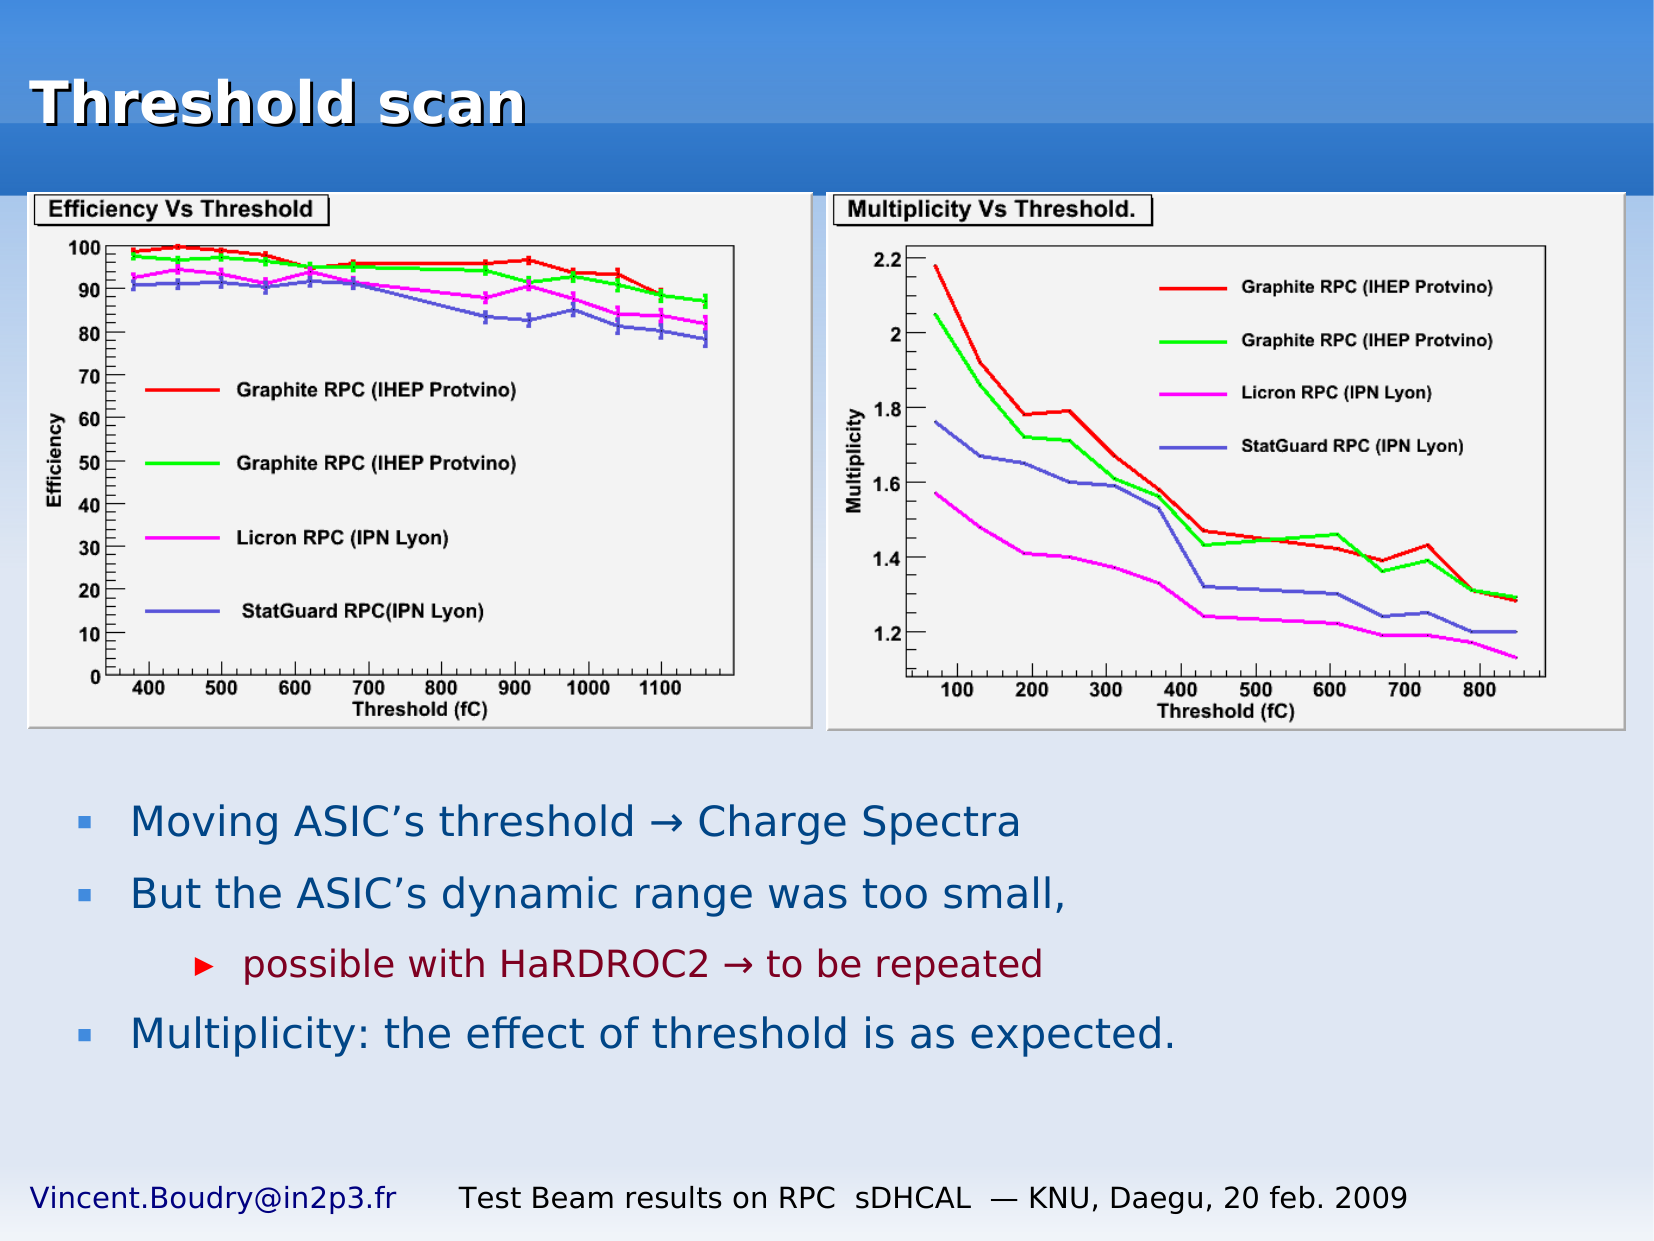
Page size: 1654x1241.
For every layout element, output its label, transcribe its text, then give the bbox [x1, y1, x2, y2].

title Threshold scan [29, 7, 1654, 200]
picture [0, 0, 1654, 1241]
list Moving ASIC’s threshold → Charge Spectra But the ASIC’s dynamic range was too small, possible with HaRDROC2 → to be repeated Multiplicity: the effect of threshold is as expected. [59, 797, 1595, 1152]
